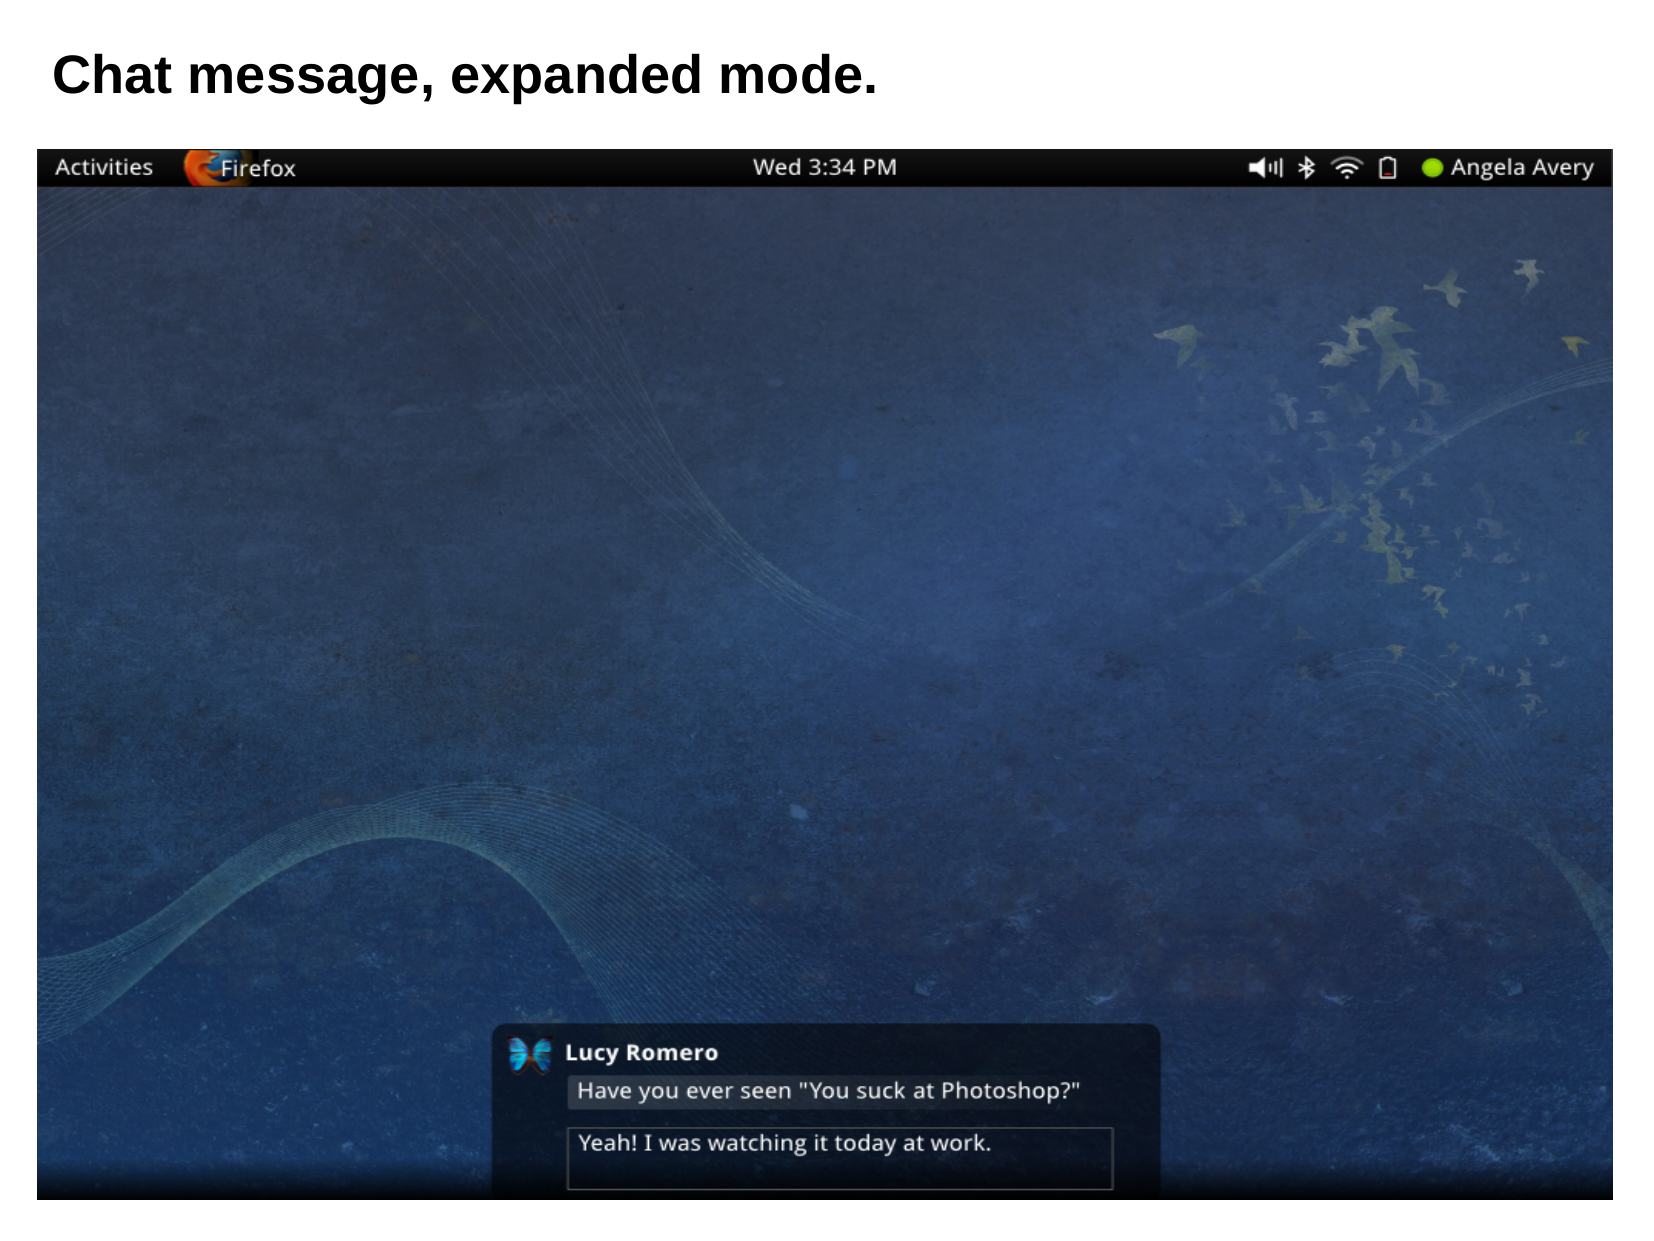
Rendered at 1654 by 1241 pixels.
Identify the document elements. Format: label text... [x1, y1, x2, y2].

text_box Chat message, expanded mode. [37, 37, 1163, 113]
picture [37, 149, 1613, 1201]
